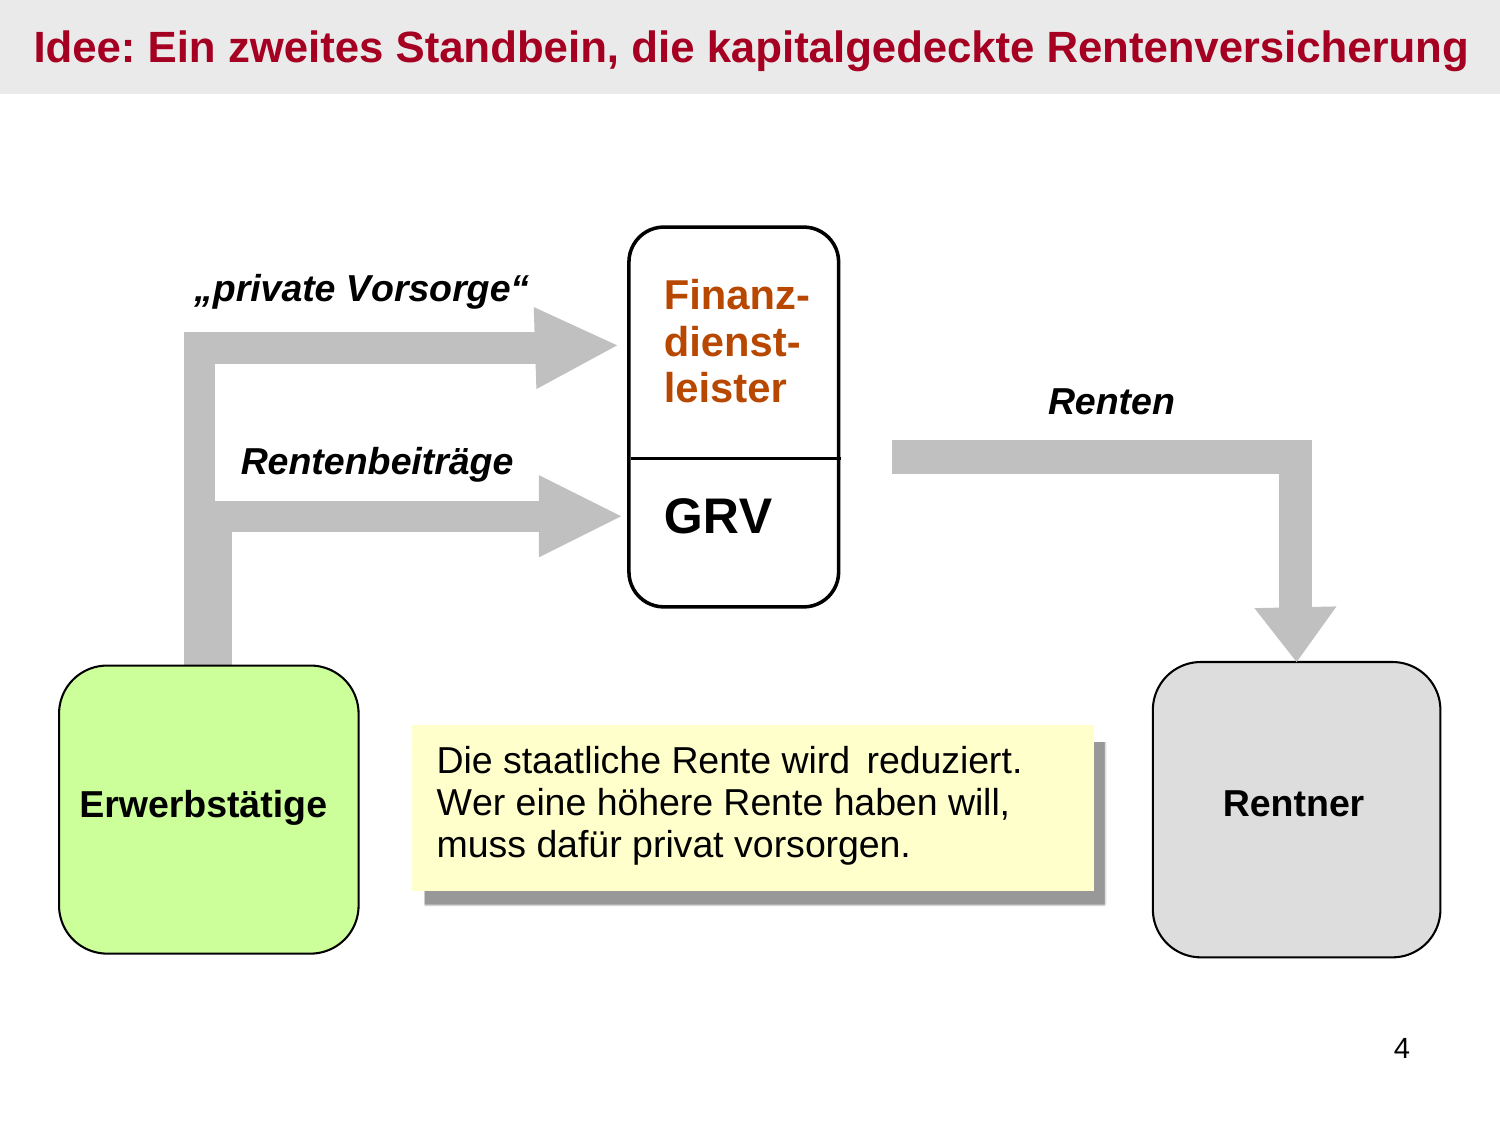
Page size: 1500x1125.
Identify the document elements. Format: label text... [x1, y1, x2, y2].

text_box [59, 665, 359, 954]
text_box [0, 0, 1500, 94]
text_box „private Vorsorge“ [179, 259, 552, 318]
text_box Idee: Ein zweites Standbein, die kapitalgedeckte Rentenversicherung [18, 15, 1500, 80]
text_box Die staatliche Rente wird reduziert. Wer eine höhere Rente haben will, muss dafür privat vorsorgen. [421, 731, 1093, 874]
text_box [412, 725, 1094, 891]
text_box Rentner [1160, 761, 1430, 833]
text_box Renten [1033, 373, 1199, 431]
text_box Finanz- dienst- leister [649, 264, 836, 420]
text_box Rentenbeiträge [226, 432, 535, 491]
text_box GRV [649, 480, 836, 552]
text_box [1152, 662, 1441, 958]
text_box Erwerbstätige [64, 776, 372, 834]
